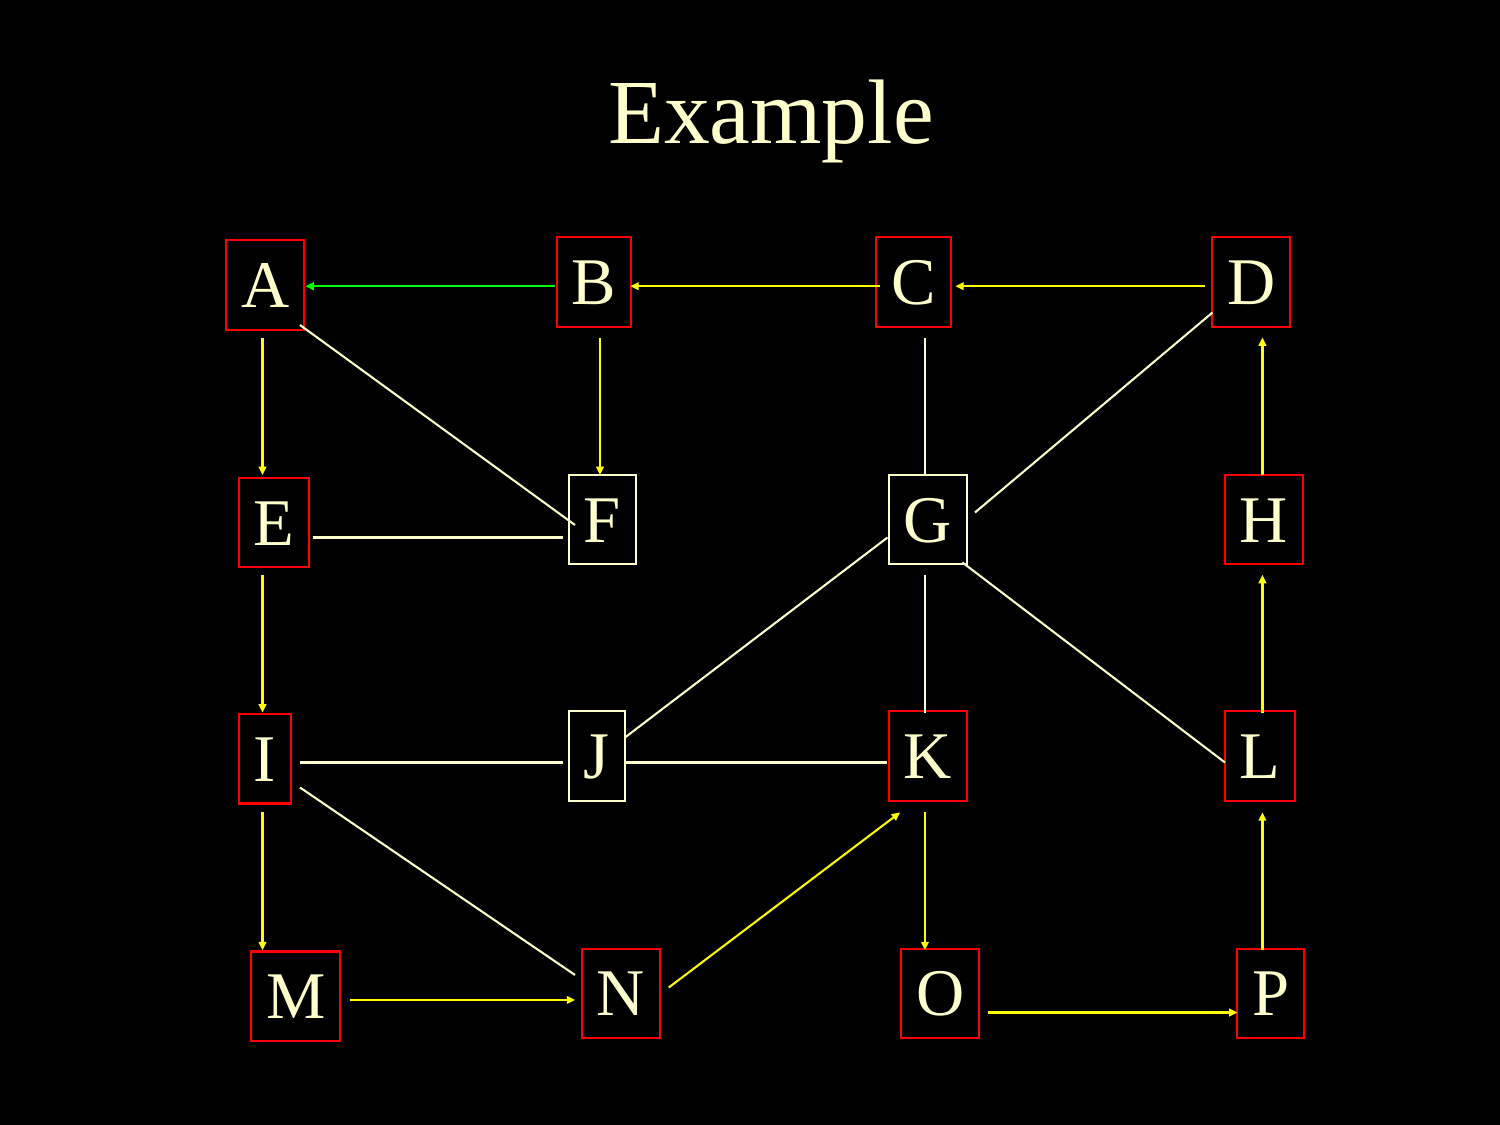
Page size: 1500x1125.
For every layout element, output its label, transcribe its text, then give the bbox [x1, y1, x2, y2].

text_box D [1212, 237, 1291, 327]
text_box B [556, 237, 632, 327]
title Example [42, 37, 1500, 188]
text_box M [251, 951, 341, 1042]
text_box O [901, 948, 980, 1039]
text_box E [238, 477, 310, 568]
text_box H [1224, 474, 1303, 565]
text_box P [1237, 948, 1305, 1039]
text_box N [581, 948, 660, 1039]
text_box A [226, 240, 305, 330]
text_box J [569, 711, 625, 801]
text_box C [876, 237, 951, 327]
text_box G [888, 474, 967, 565]
text_box L [1224, 711, 1296, 801]
text_box F [569, 474, 636, 565]
text_box K [888, 711, 967, 801]
text_box I [238, 713, 291, 804]
